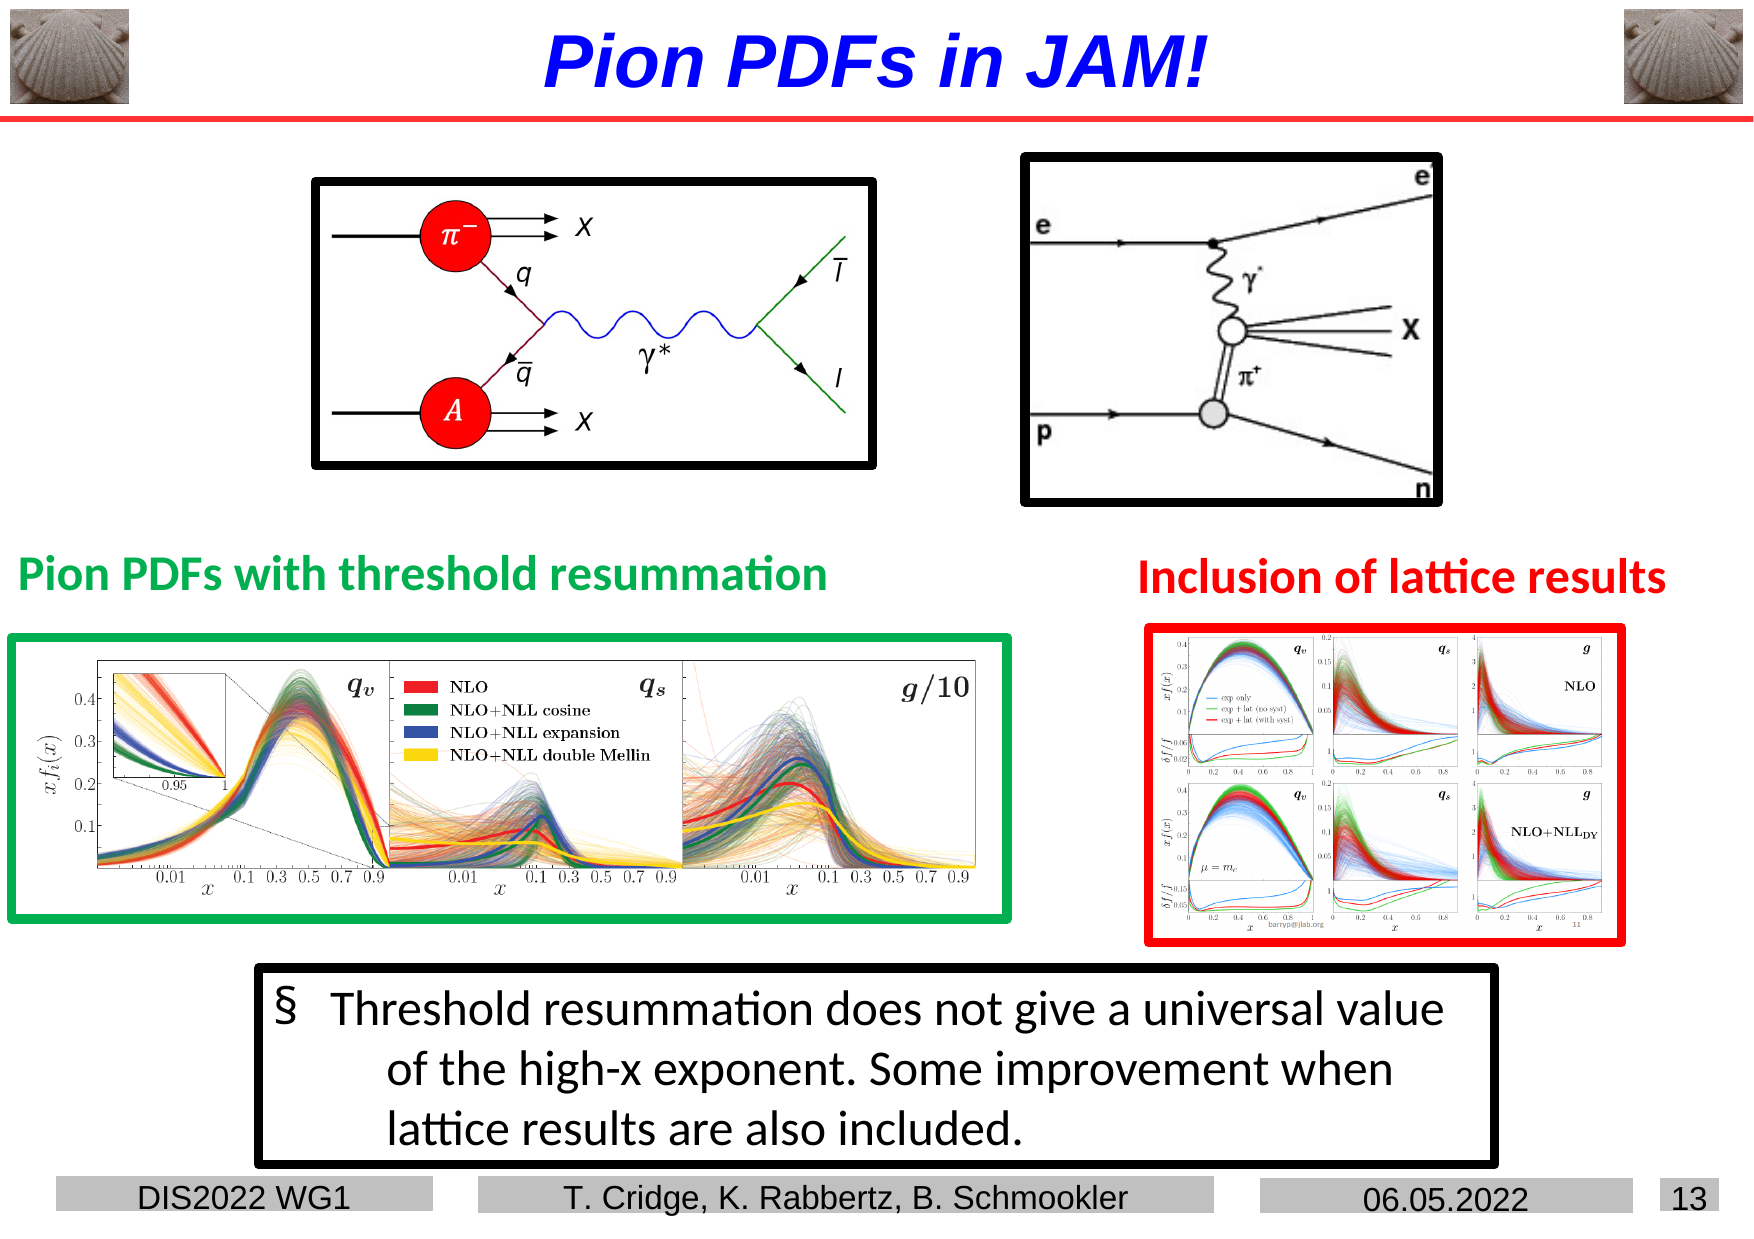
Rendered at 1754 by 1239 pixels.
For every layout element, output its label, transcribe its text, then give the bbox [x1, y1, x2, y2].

picture [1153, 632, 1617, 939]
picture [320, 186, 868, 461]
text_box Threshold resummation does not give a universal value of the high-x exponent. Some improvement when lattice results are also included. [258, 967, 1495, 1165]
picture [1624, 9, 1743, 104]
title Pion PDFs in JAM! [124, 12, 1630, 104]
picture [1029, 161, 1434, 498]
text_box Inclusion of lattice results [1102, 536, 1702, 612]
picture [16, 641, 1003, 915]
text_box Pion PDFs with threshold resummation [0, 532, 858, 609]
picture [10, 9, 129, 104]
